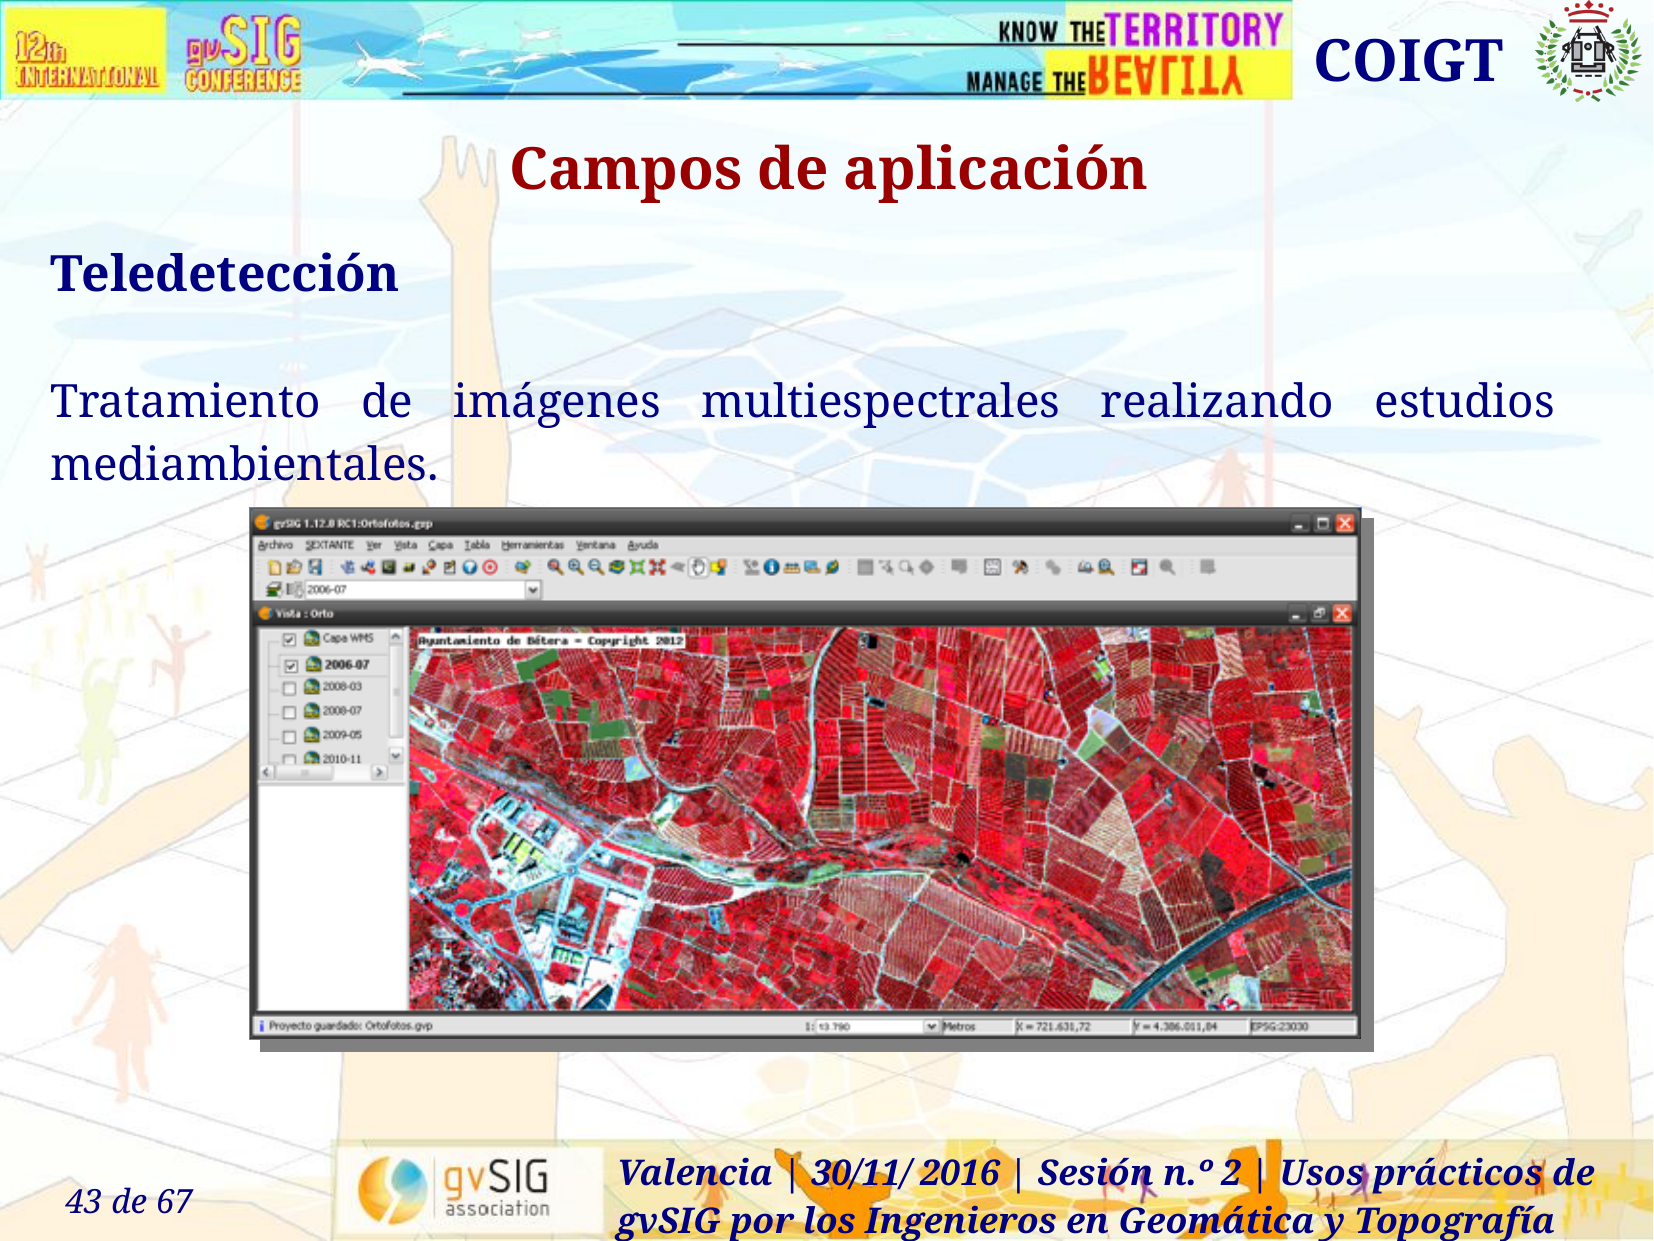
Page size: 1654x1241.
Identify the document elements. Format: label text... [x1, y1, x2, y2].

picture [0, 0, 1654, 1241]
text_box Campos de aplicación [28, 120, 1630, 202]
text_box COIGT [1299, 12, 1654, 148]
text_box Teledetección Tratamiento de imágenes multiespectrales realizando estudios mediambientales. [35, 230, 1571, 857]
text_box <número> de 67 [50, 1170, 383, 1241]
text_box Valencia | 30/11/ 2016 | Sesión n.º 2 | Usos prácticos de gvSIG por los Ingenieros en Geomática y Topografía [602, 1140, 1654, 1241]
